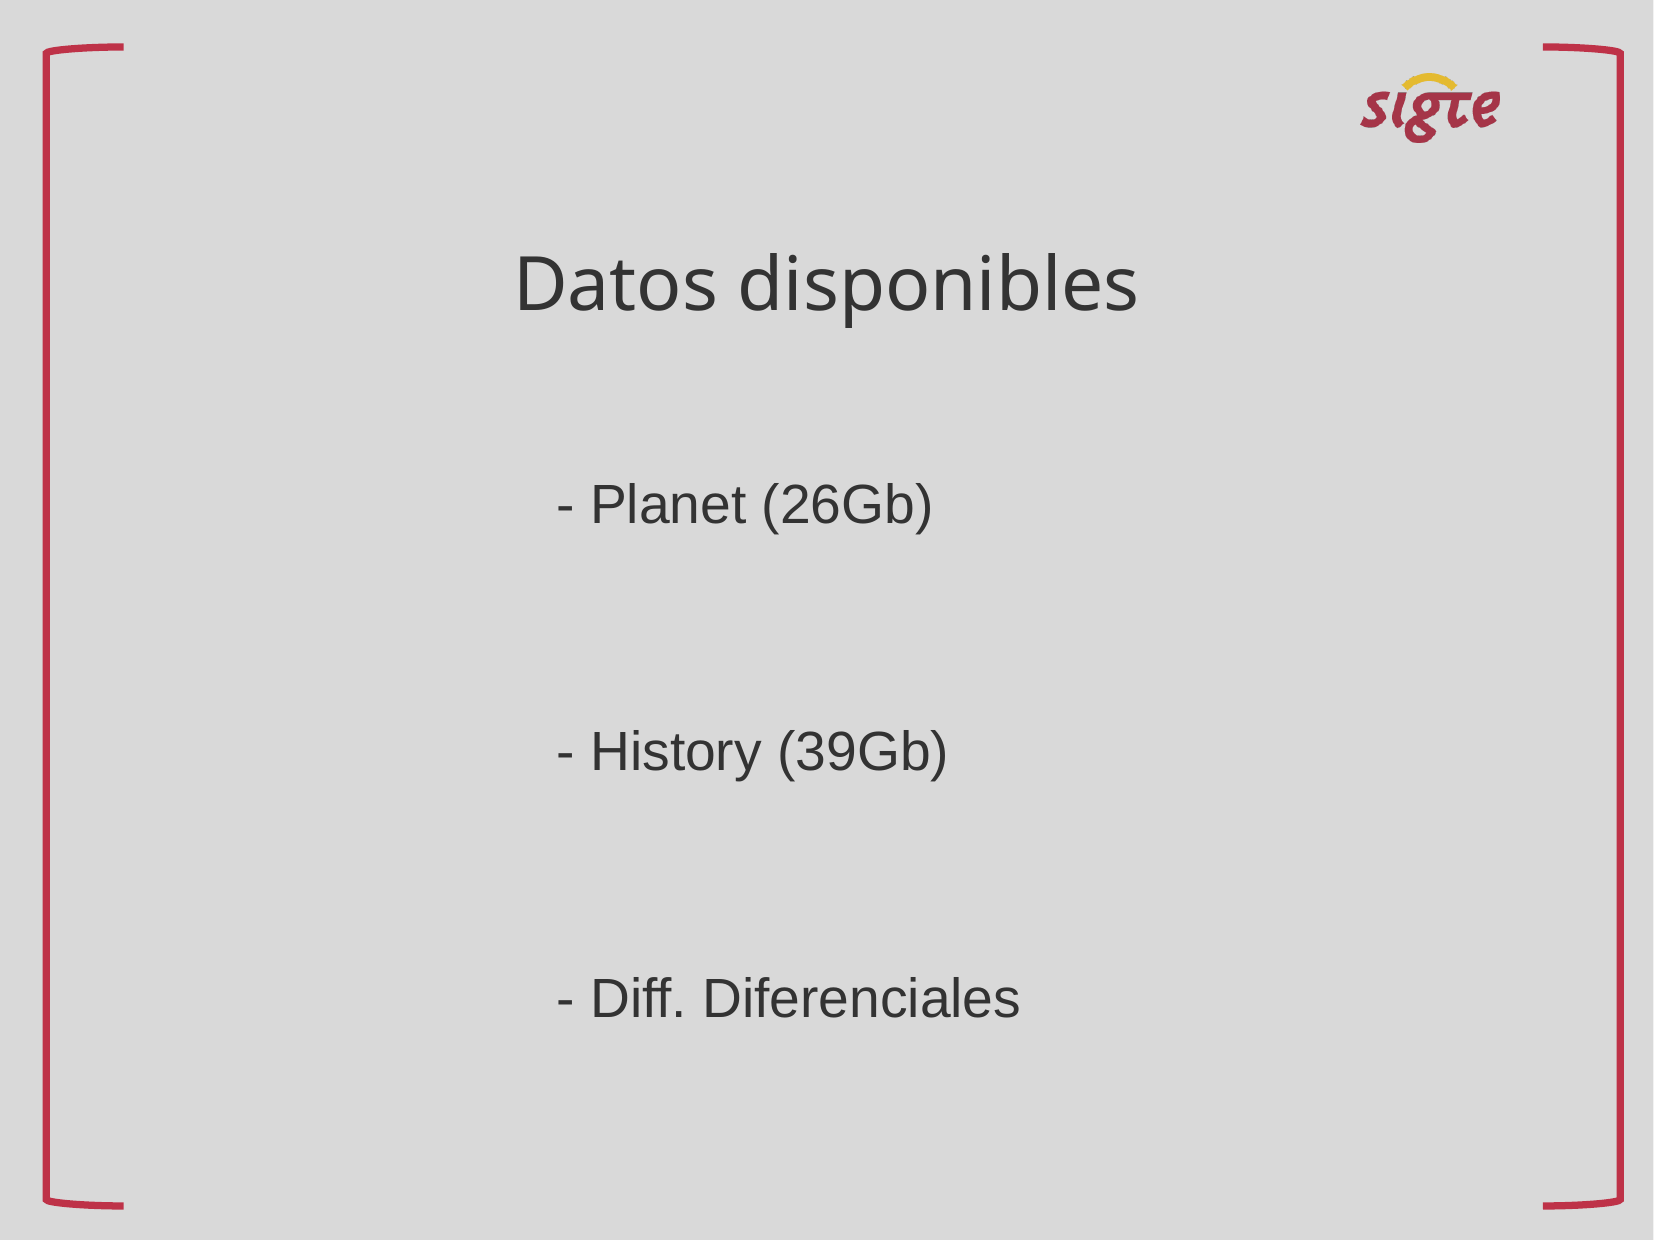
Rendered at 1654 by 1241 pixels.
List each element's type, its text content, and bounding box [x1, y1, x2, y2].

picture [1360, 73, 1500, 143]
text_box - Planet (26Gb) - History (39Gb) - Diff. Diferenciales [172, 403, 1536, 1093]
text_box Datos disponibles [59, 232, 1595, 330]
